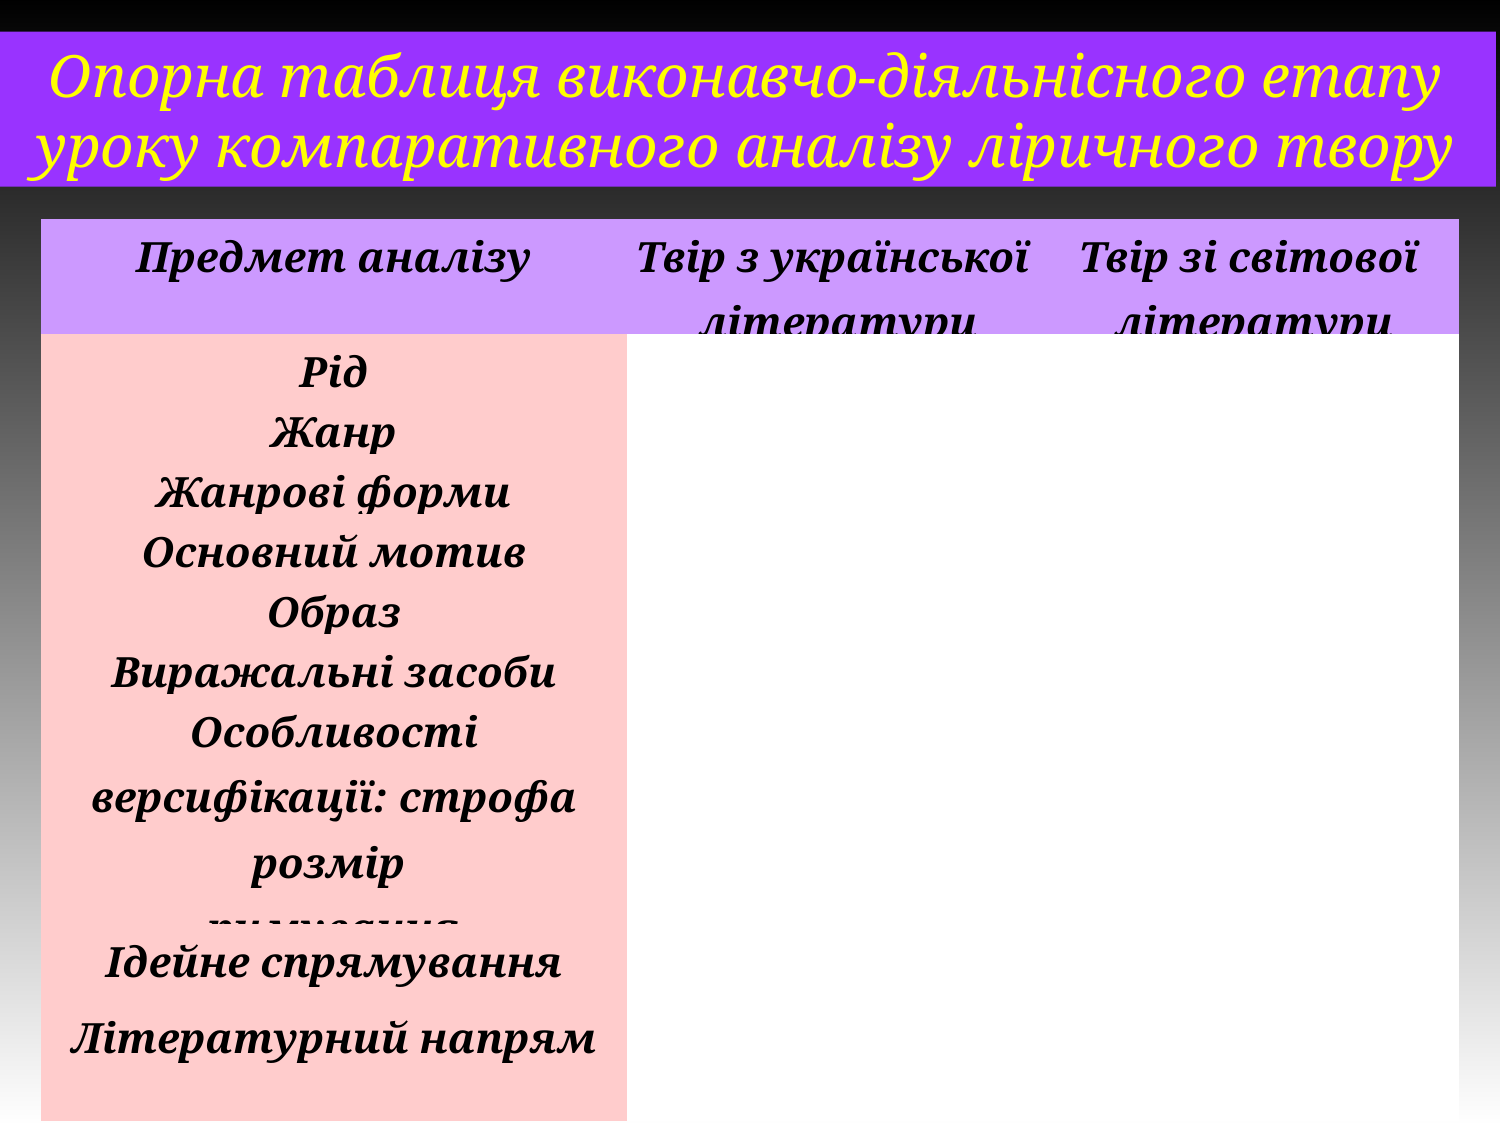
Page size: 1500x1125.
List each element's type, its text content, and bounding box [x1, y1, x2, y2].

table_cell [627, 924, 1049, 1001]
table_cell [627, 334, 1049, 394]
table_cell [1049, 454, 1459, 514]
table_cell Образ [332, 608, 342, 625]
table_cell [1049, 334, 1459, 394]
table_cell Образ [41, 574, 627, 634]
table_cell [1049, 634, 1459, 694]
table_cell [627, 514, 1049, 574]
table_cell Рід [41, 334, 627, 394]
table_cell [627, 694, 1049, 924]
table_cell [627, 1001, 1049, 1121]
table_cell Основний мотив [41, 514, 627, 574]
table_cell [1049, 1001, 1459, 1121]
table_cell Жанрові форми [41, 454, 627, 514]
table_cell [627, 574, 1049, 634]
table_cell [1049, 394, 1459, 454]
table_cell Виражальні засоби [41, 634, 627, 694]
table_cell Літературний напрям [41, 1001, 627, 1121]
table_cell Ідейне спрямування [41, 924, 627, 1001]
table_cell Жанр [378, 428, 388, 445]
text_box Опорна таблиця виконавчо-діяльнісного етапу уроку компаративного аналізу ліричного твору [0, 31, 1496, 187]
table_cell [1049, 694, 1459, 924]
table_cell Особливості версифікації: строфа розмір римування [41, 694, 627, 924]
table_cell [627, 394, 1049, 454]
table_cell Жанр [41, 394, 627, 454]
table_header Твір з української літератури [627, 219, 1049, 334]
table_cell [627, 454, 1049, 514]
table_cell [627, 634, 1049, 694]
table_header Твір зі світової літератури [1049, 219, 1459, 334]
table_cell [1049, 924, 1459, 1001]
table_cell [1049, 574, 1459, 634]
table_cell [1049, 514, 1459, 574]
table_header Предмет аналізу [41, 219, 627, 334]
